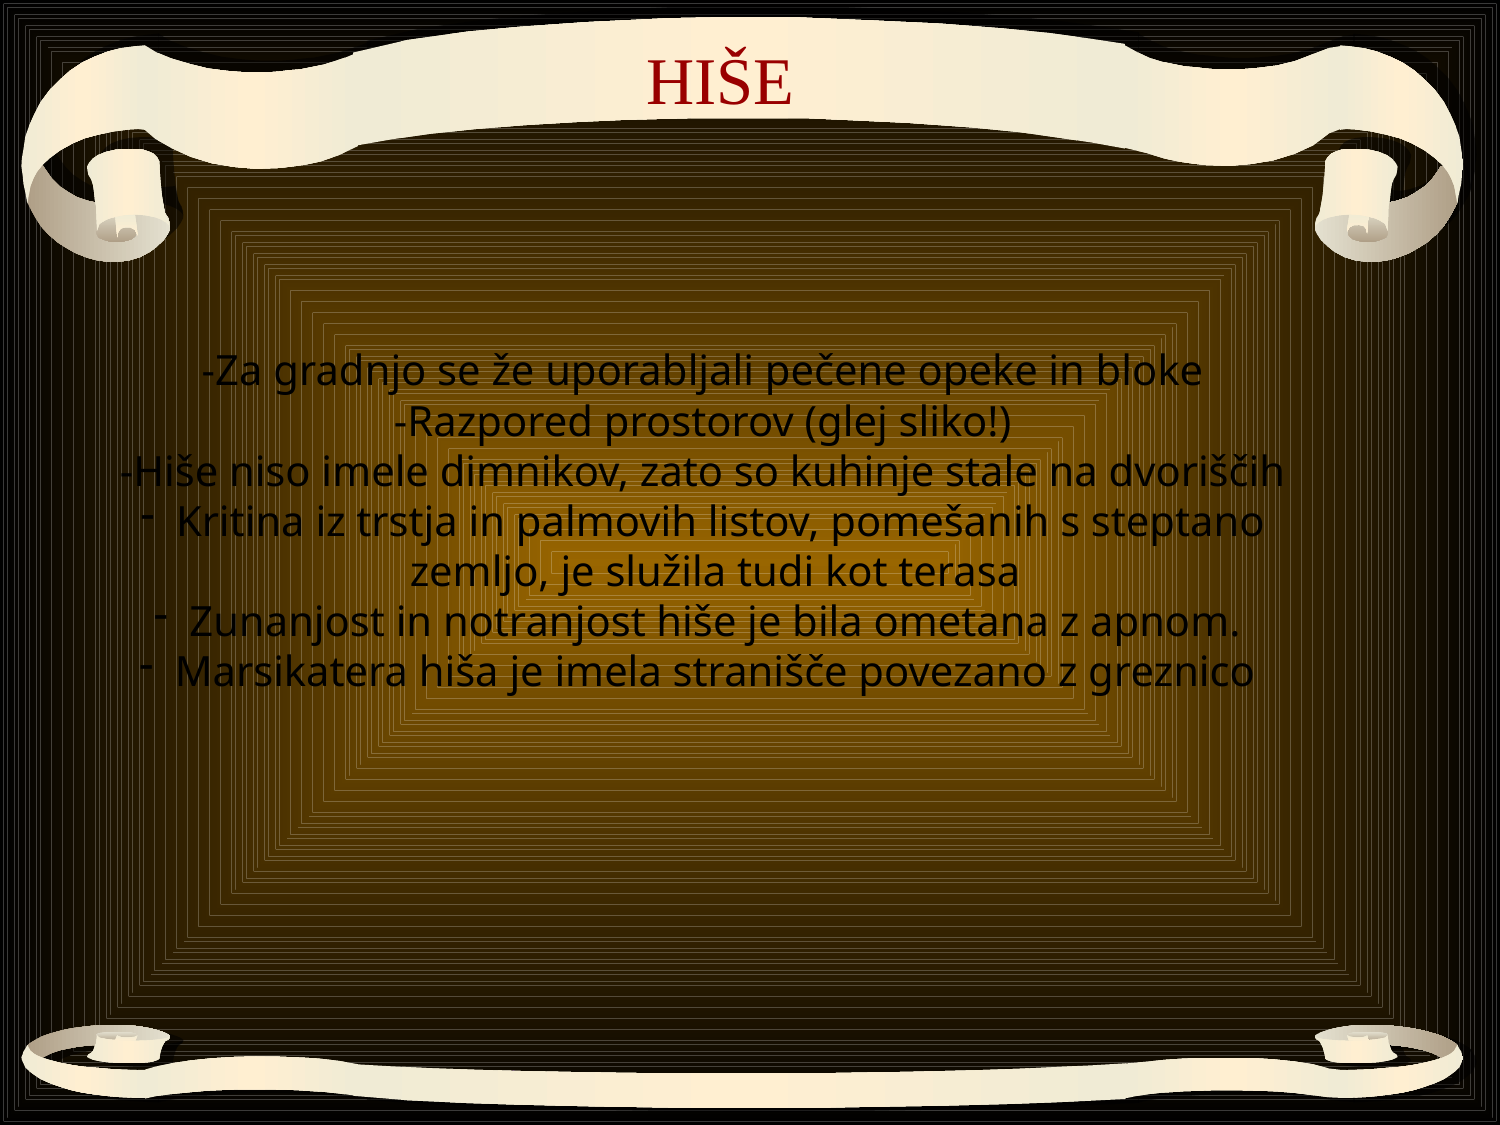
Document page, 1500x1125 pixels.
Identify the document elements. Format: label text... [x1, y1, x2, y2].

text_box -Za gradnjo se že uporabljali pečene opeke in bloke -Razpored prostorov (glej sliko!) -Hiše niso imele dimnikov, zato so kuhinje stale na dvoriščih Kritina iz trstja in palmovih listov, pomešanih s steptano zemljo, je služila tudi kot terasa Zunanjost in notranjost hiše je bila ometana z apnom. Marsikatera hiša je imela stranišče povezano z greznico [88, 336, 1317, 752]
text_box HIŠE [631, 30, 939, 126]
